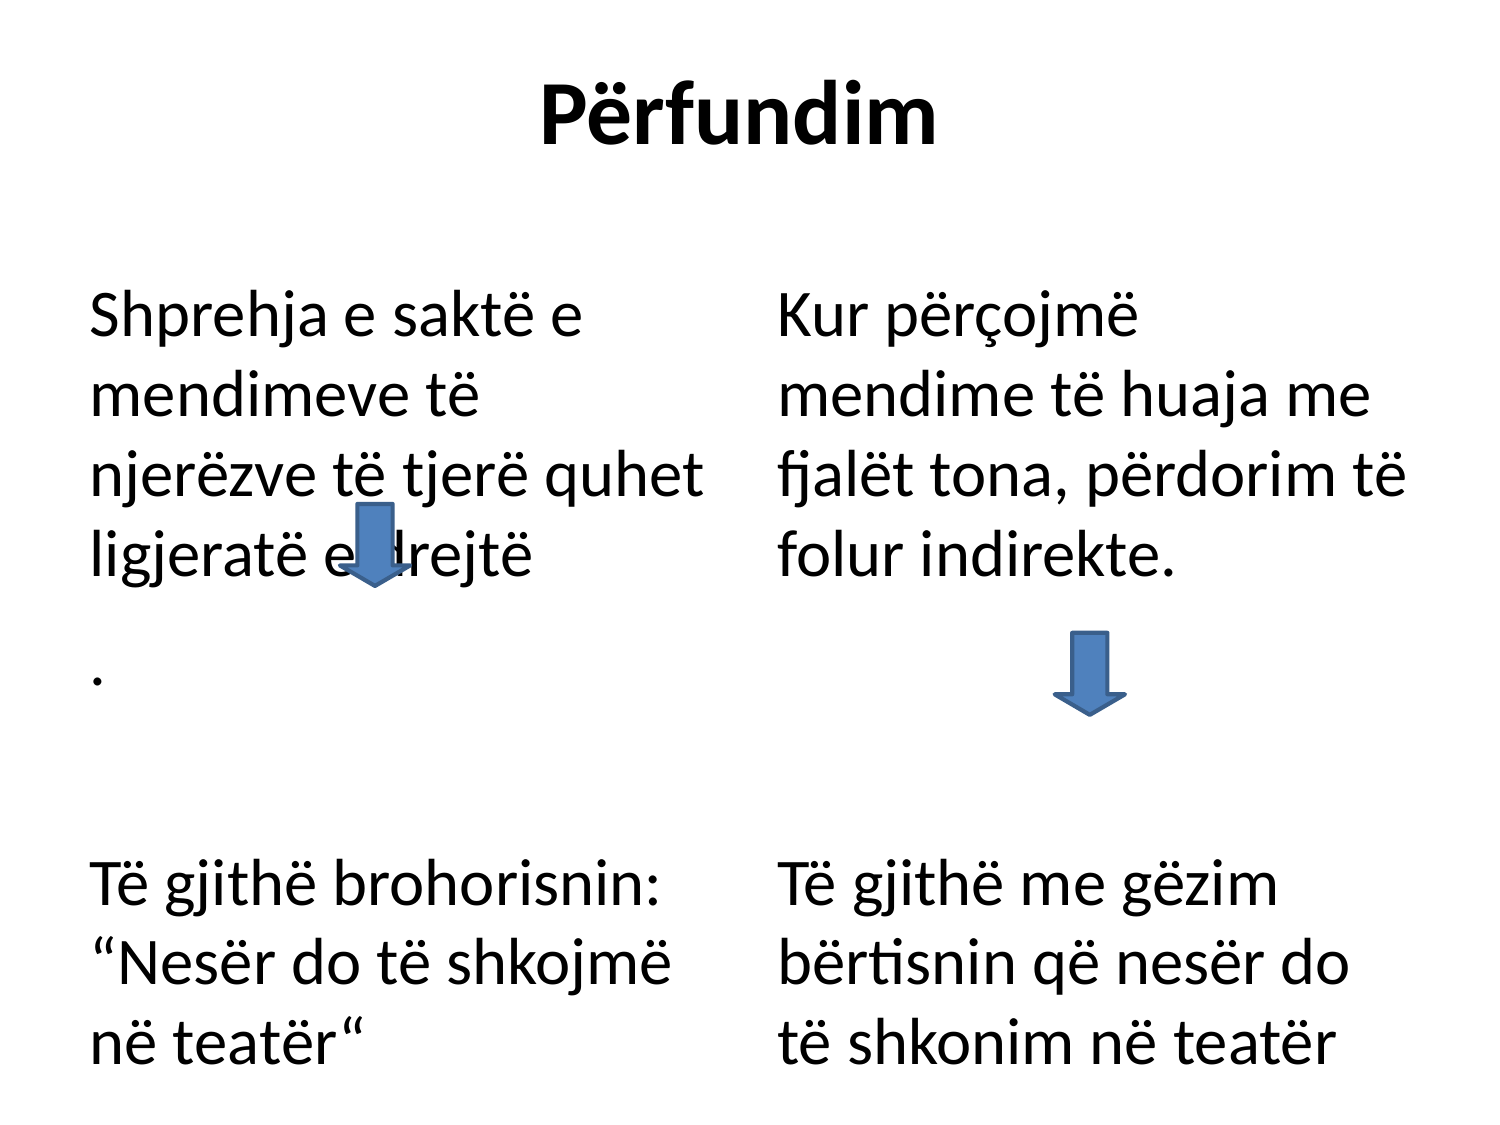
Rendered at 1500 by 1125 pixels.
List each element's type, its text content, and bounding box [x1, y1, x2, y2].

title Përfundim [75, 45, 1425, 233]
list Shprehja e saktë e mendimeve të njerëzve të tjerë quhet ligjeratë e drejtë . Të gjithë brohorisnin: “Nesër do të shkojmë në teatër“ !’’ [75, 262, 738, 1005]
text_box [339, 503, 411, 586]
list Kur përçojmë mendime të huaja me fjalët tona, përdorim të folur indirekte. Të gjithë me gëzim bërtisnin që nesër do të shkonim në teatër . [762, 262, 1425, 1005]
text_box [1054, 632, 1126, 715]
